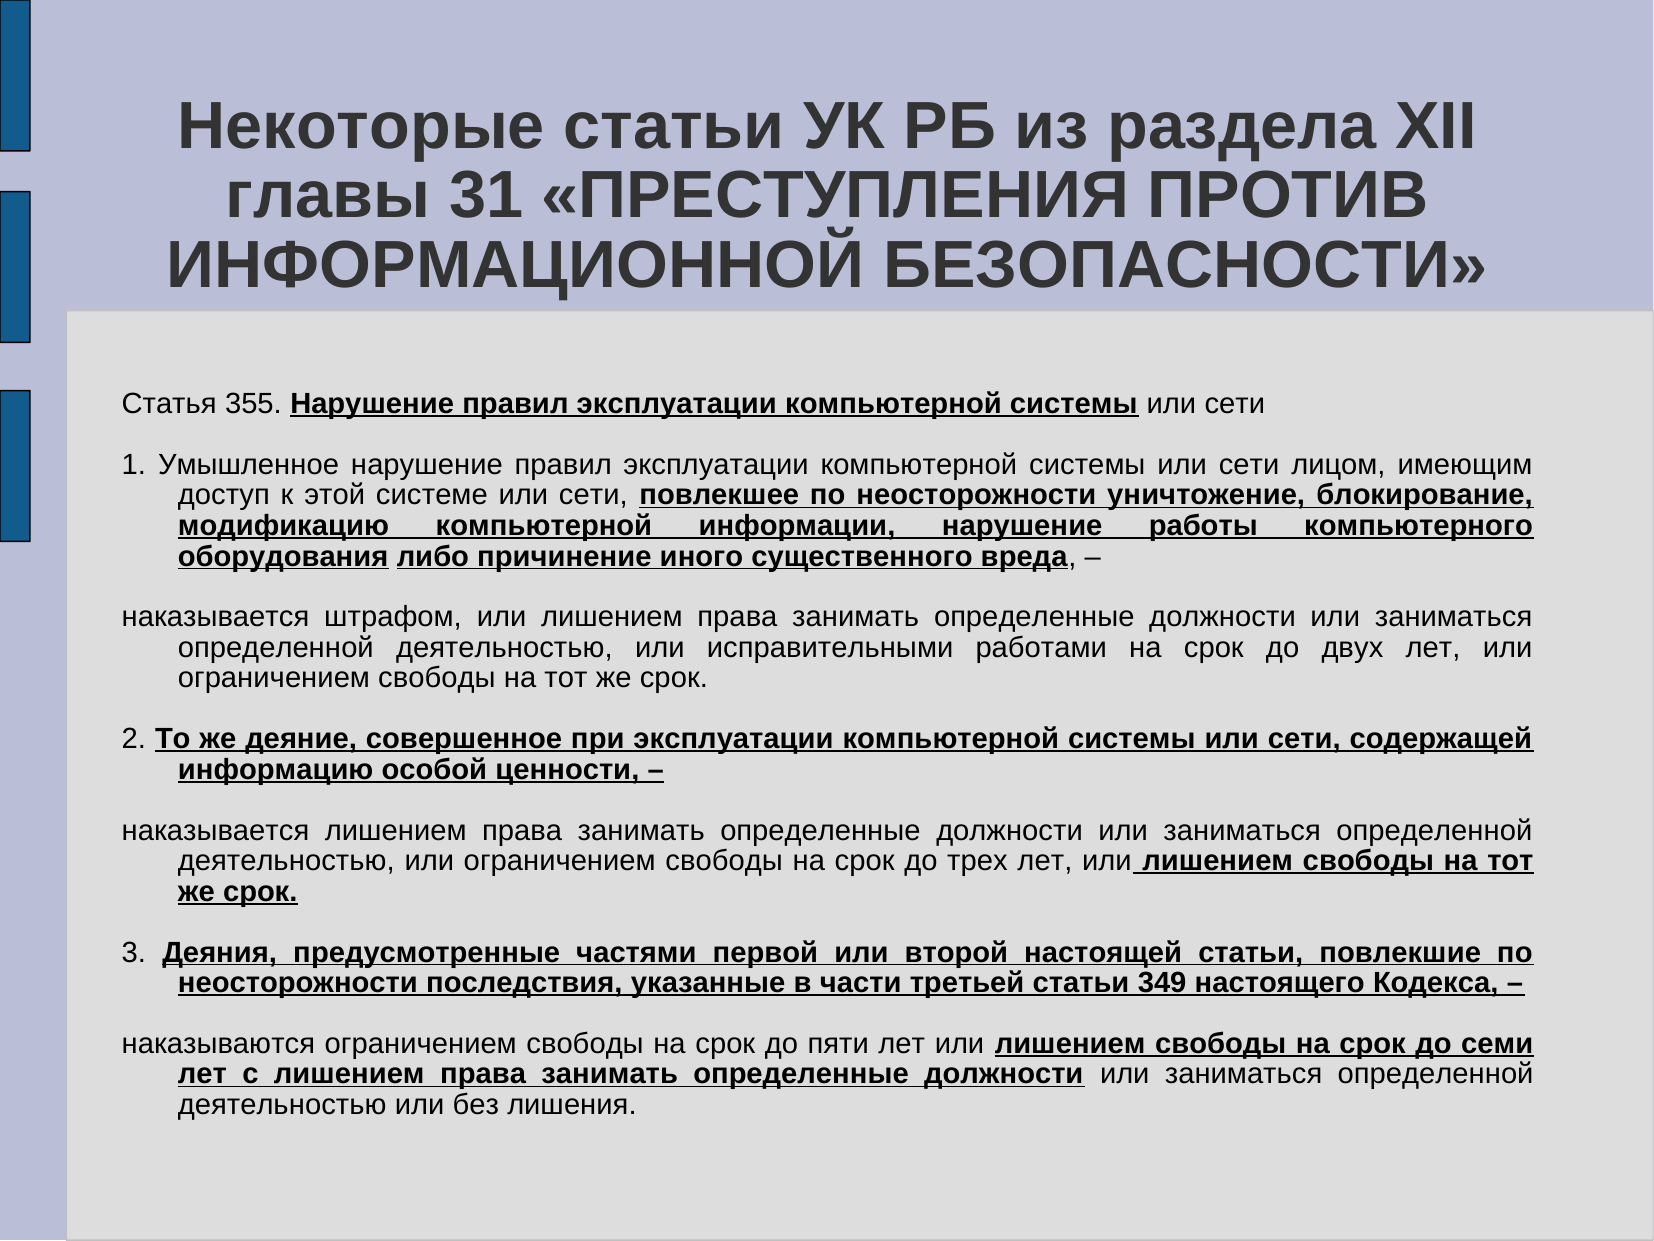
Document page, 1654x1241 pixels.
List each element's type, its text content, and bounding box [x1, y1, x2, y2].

title Некоторые статьи УК РБ из раздела XII главы 31 «ПРЕСТУПЛЕНИЯ ПРОТИВ ИНФОРМАЦИОННОЙ БЕЗОПАСНОСТИ» [121, 80, 1534, 309]
subtitle Статья 355. Нарушение правил эксплуатации компьютерной системы или сети 1. Умышленное нарушение правил эксплуатации компьютерной системы или сети лицом, имеющим доступ к этой системе или сети, повлекшее по неосторожности уничтожение, блокирование, модификацию компьютерной информации, нарушение работы компьютерного оборудования либо причинение иного существенного вреда, – наказывается штрафом, или лишением права занимать определенные должности или заниматься определенной деятельностью, или исправительными работами на срок до двух лет, или ограничением свободы на тот же срок. 2. То же деяние, совершенное при эксплуатации компьютерной системы или сети, содержащей информацию особой ценности, – наказывается лишением права занимать определенные должности или заниматься определенной деятельностью, или ограничением свободы на срок до трех лет, или лишением свободы на тот же срок. 3. Деяния, предусмотренные частями первой или второй настоящей статьи, повлекшие по неосторожности последствия, указанные в части третьей статьи 349 настоящего Кодекса, – наказываются ограничением свободы на срок до пяти лет или лишением свободы на срок до семи лет с лишением права занимать определенные должности или заниматься определенной деятельностью или без лишения. [121, 352, 1534, 1156]
